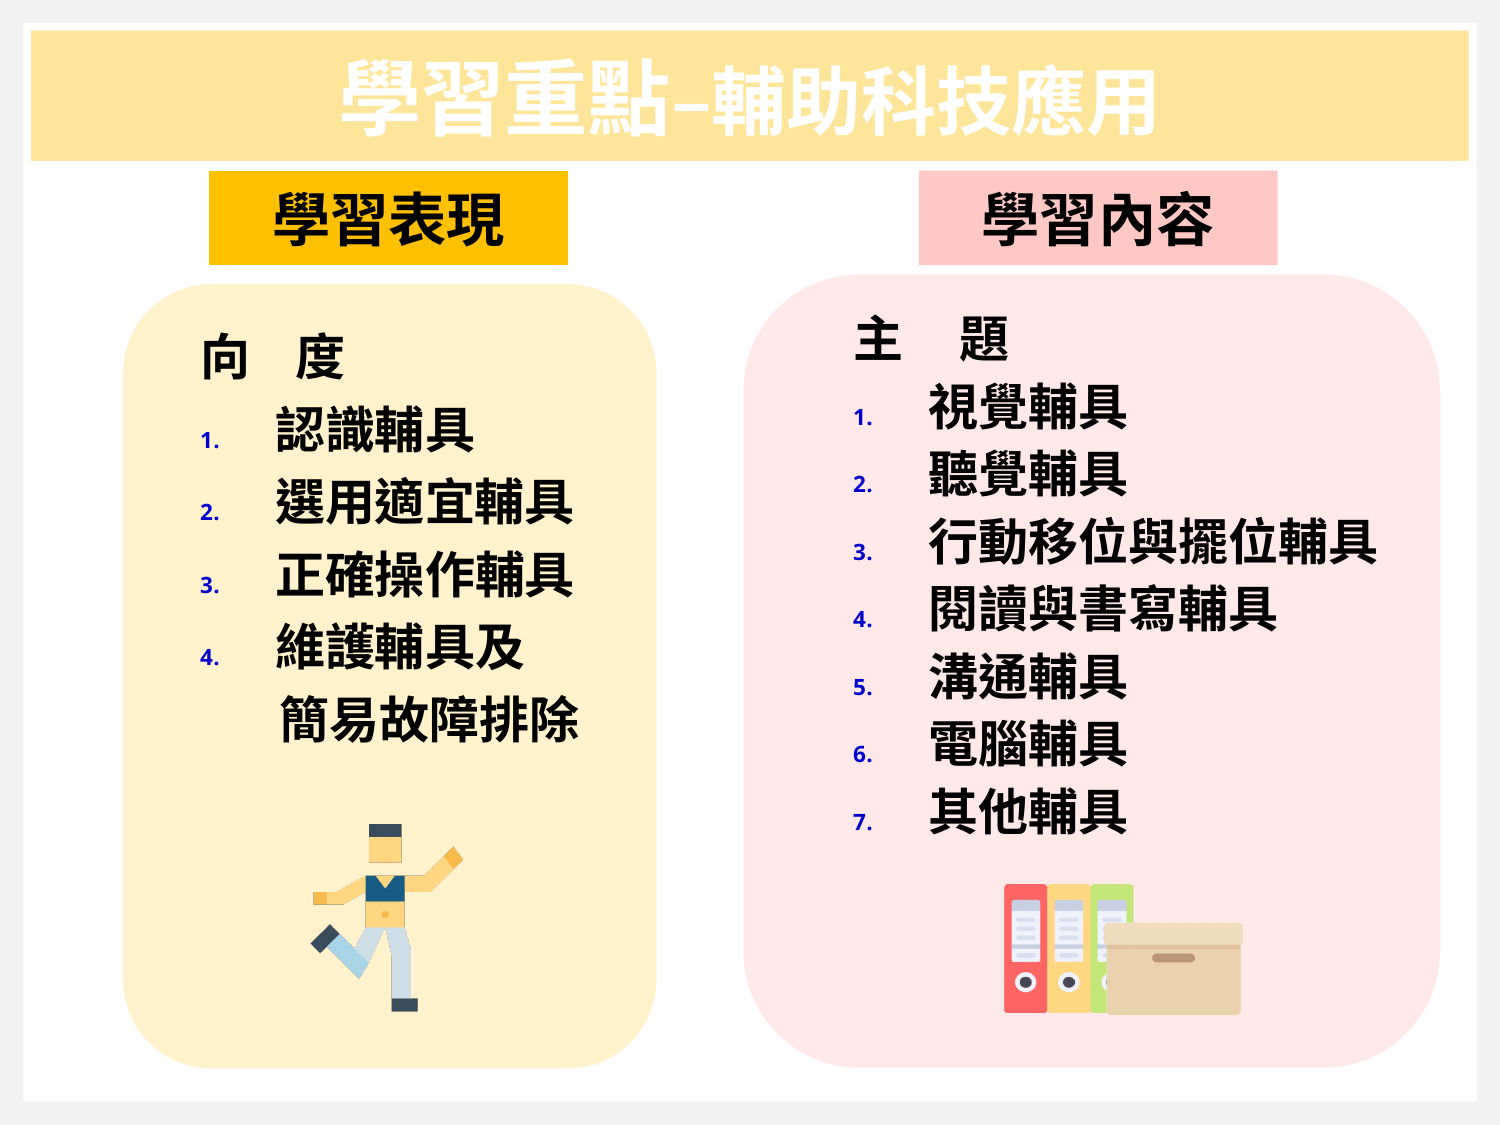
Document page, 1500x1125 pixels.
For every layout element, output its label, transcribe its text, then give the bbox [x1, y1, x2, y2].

text_box 學習表現 [209, 171, 568, 265]
text_box [743, 274, 1441, 1068]
text_box 學習內容 [919, 171, 1278, 265]
text_box 主 題 視覺輔具 聽覺輔具 行動移位與擺位輔具 閱讀與書寫輔具 溝通輔具 電腦輔具 其他輔具 [838, 300, 1440, 848]
picture [281, 814, 489, 1021]
picture [999, 884, 1243, 1033]
text_box 學習重點–輔助科技應用 [31, 30, 1469, 161]
text_box [122, 283, 657, 1069]
text_box 向 度 認識輔具 選用適宜輔具 正確操作輔具 維護輔具及 簡易故障排除 [185, 318, 595, 756]
